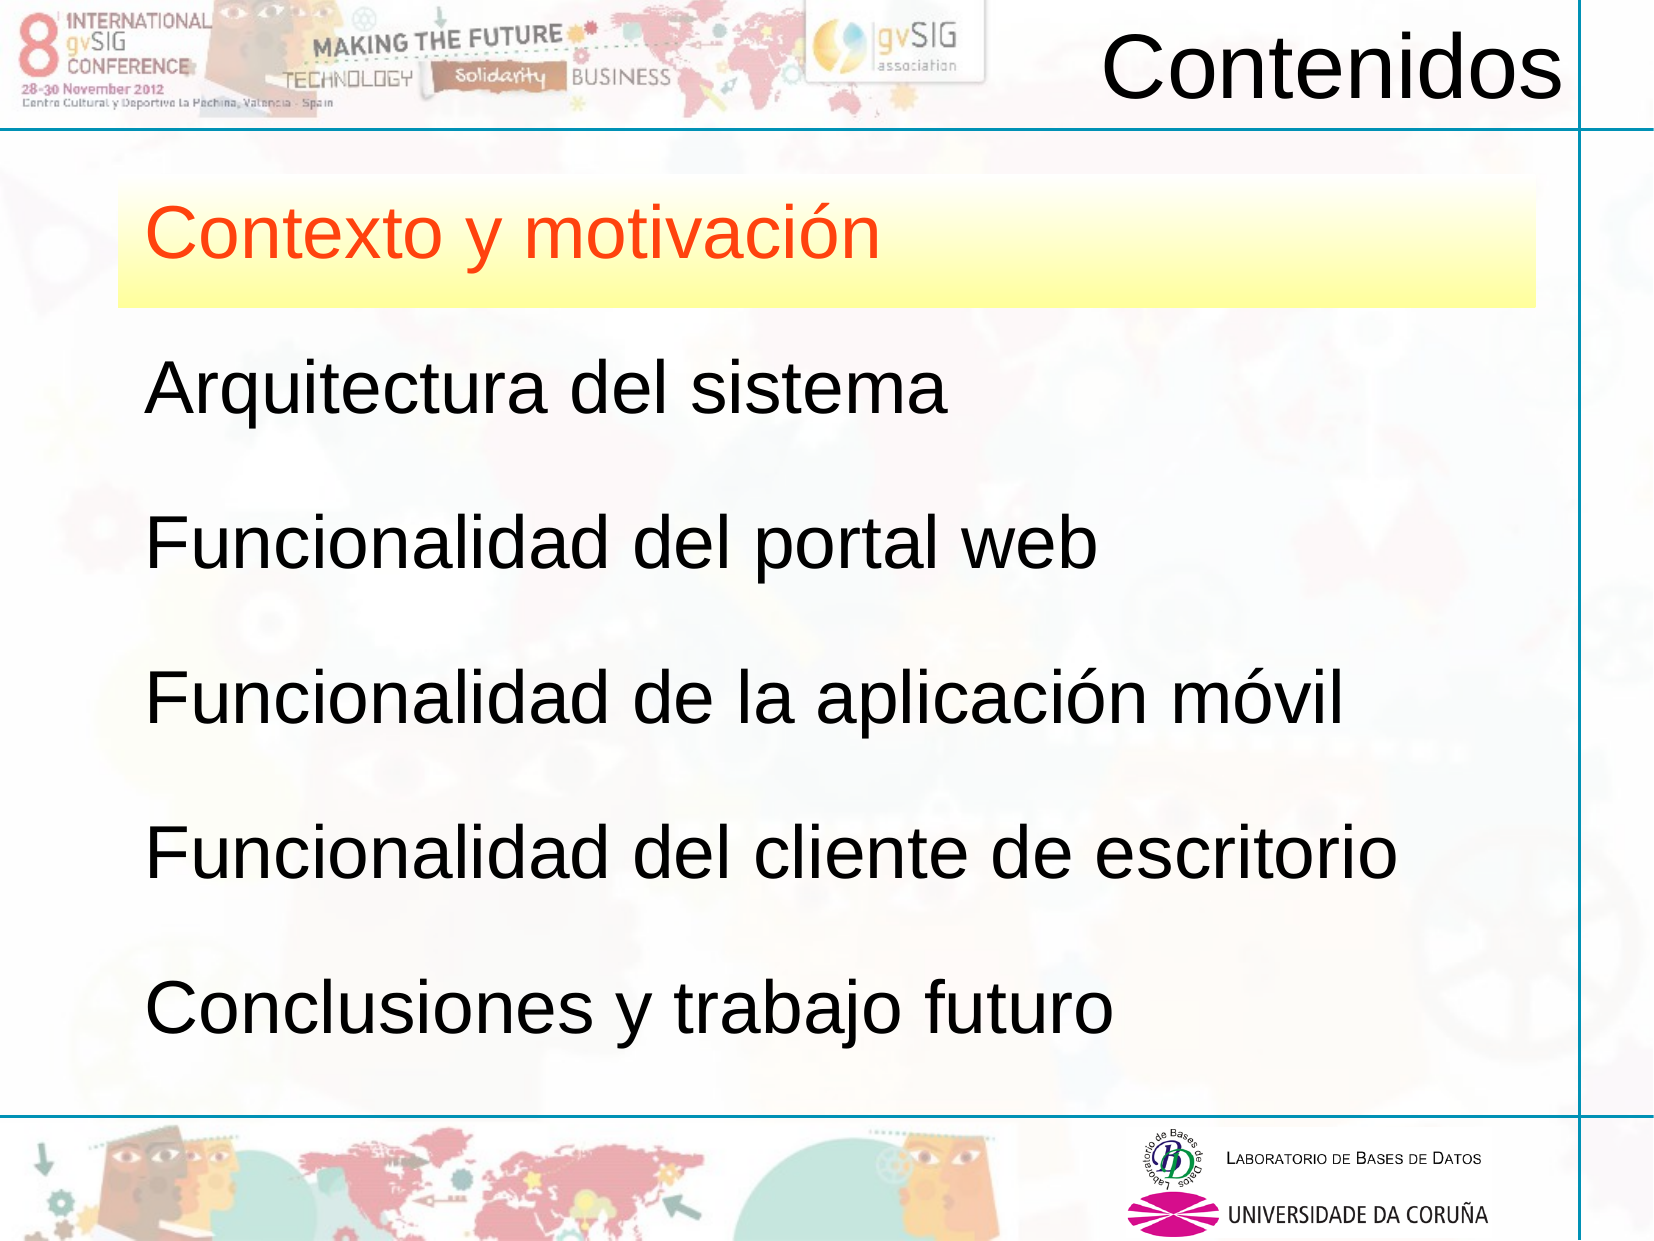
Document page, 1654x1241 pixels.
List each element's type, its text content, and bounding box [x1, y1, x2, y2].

picture [1126, 1127, 1492, 1238]
list Contexto y motivación Arquitectura del sistema Funcionalidad del portal web Funcionalidad de la aplicación móvil Funcionalidad del cliente de escritorio Conclusiones y trabajo futuro [73, 139, 1571, 1101]
title Contenidos [76, 14, 1565, 119]
